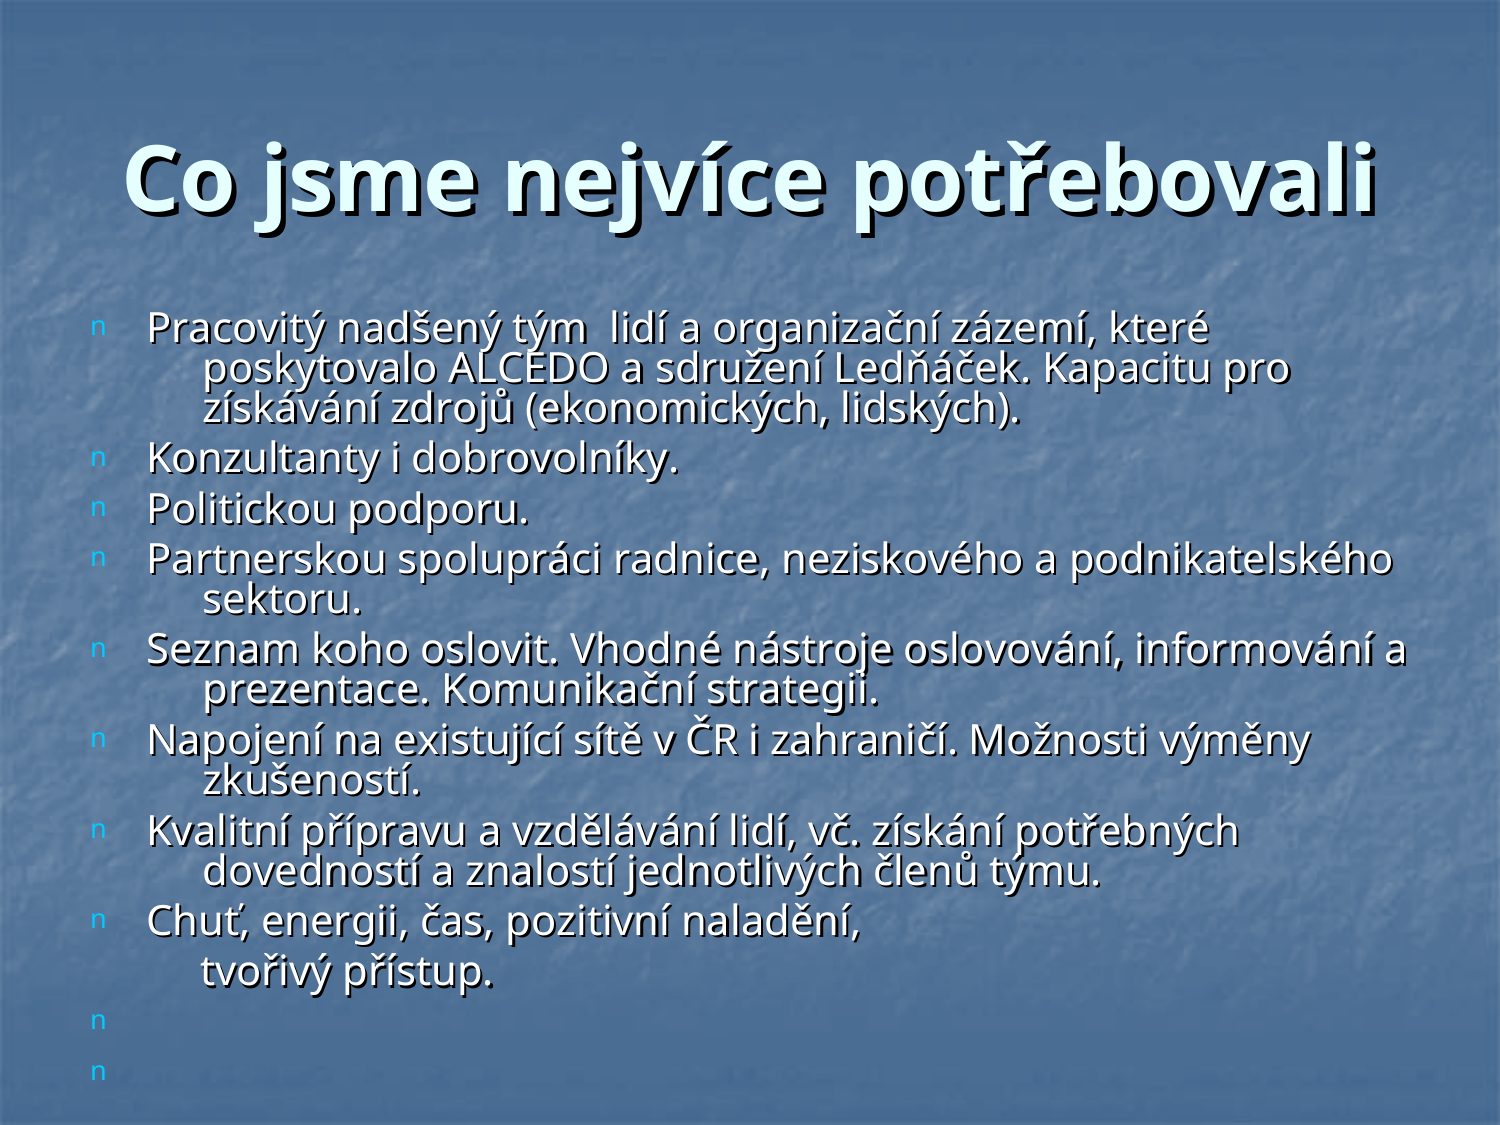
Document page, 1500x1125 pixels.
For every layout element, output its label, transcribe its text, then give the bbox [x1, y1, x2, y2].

list Pracovitý nadšený tým lidí a organizační zázemí, které poskytovalo ALCEDO a sdružení Ledňáček. Kapacitu pro získávání zdrojů (ekonomických, lidských). Konzultanty i dobrovolníky. Politickou podporu. Partnerskou spolupráci radnice, neziskového a podnikatelského sektoru. Seznam koho oslovit. Vhodné nástroje oslovování, informování a prezentace. Komunikační strategii. Napojení na existující sítě v ČR i zahraničí. Možnosti výměny zkušeností. Kvalitní přípravu a vzdělávání lidí, vč. získání potřebných dovedností a znalostí jednotlivých členů týmu. Chuť, energii, čas, pozitivní naladění, tvořivý přístup. [75, 302, 1426, 1035]
title Co jsme nejvíce potřebovali [75, 62, 1426, 288]
